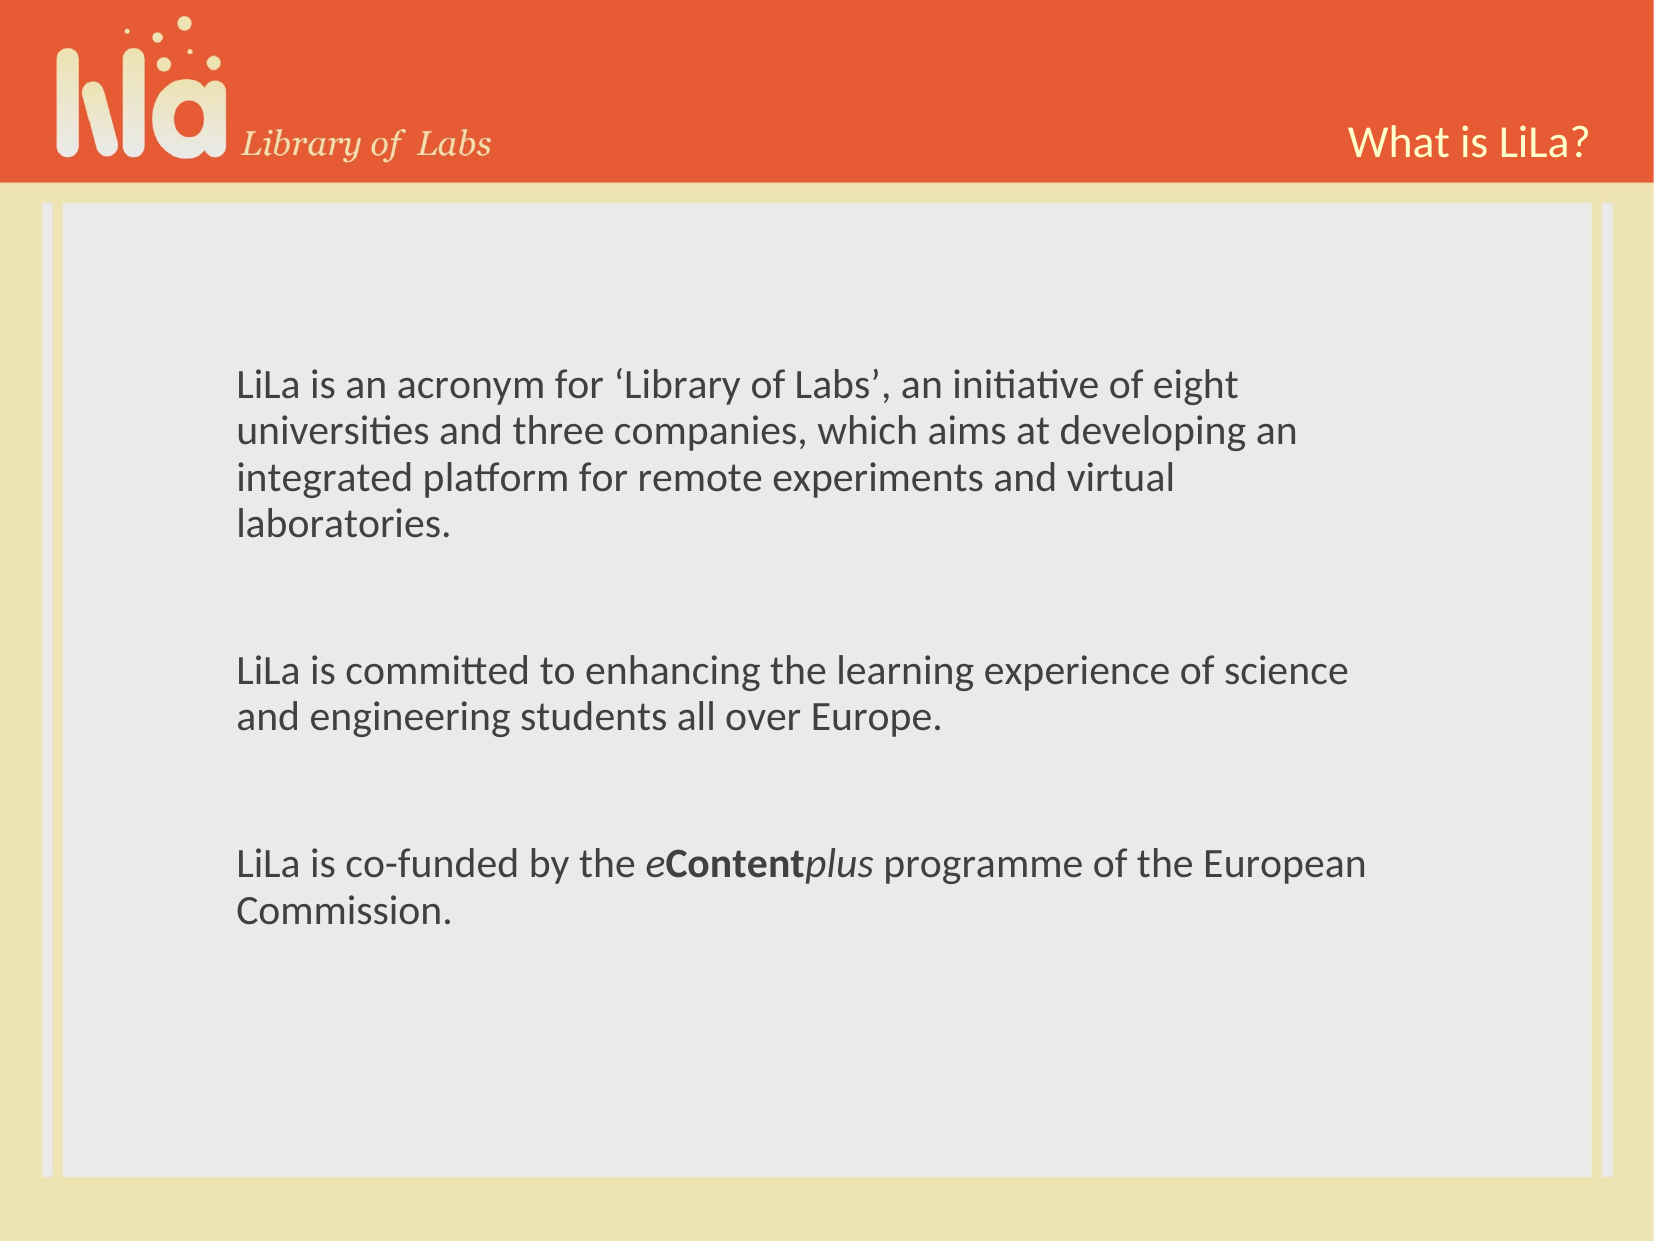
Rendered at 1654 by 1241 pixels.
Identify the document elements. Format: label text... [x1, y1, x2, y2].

list What is LiLa? [744, 112, 1592, 172]
list LiLa is an acronym for ‘Library of Labs’, an initiative of eight universities and three companies, which aims at developing an integrated platform for remote experiments and virtual laboratories. LiLa is committed to enhancing the learning experience of science and engineering students all over Europe. LiLa is co-funded by the eContentplus programme of the European Commission. [236, 356, 1383, 1152]
picture [0, 0, 1654, 1241]
